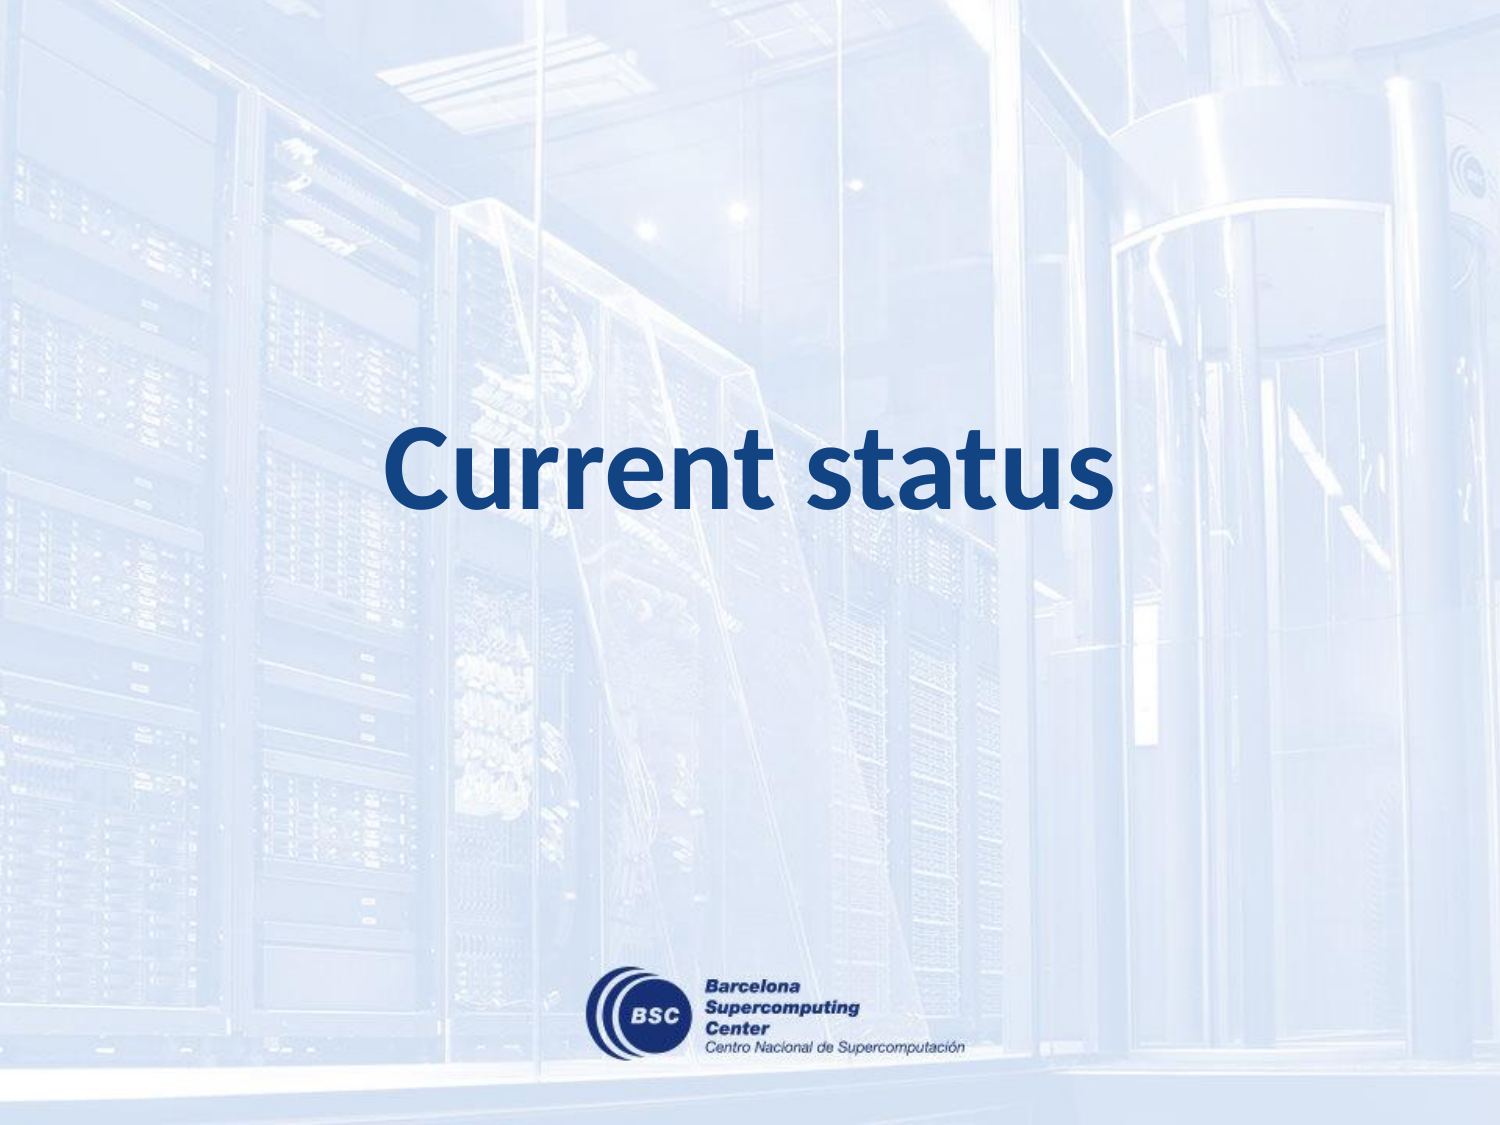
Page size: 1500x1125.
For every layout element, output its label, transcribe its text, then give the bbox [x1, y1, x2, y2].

title Current status [188, 143, 1311, 794]
picture [0, 0, 1500, 1125]
